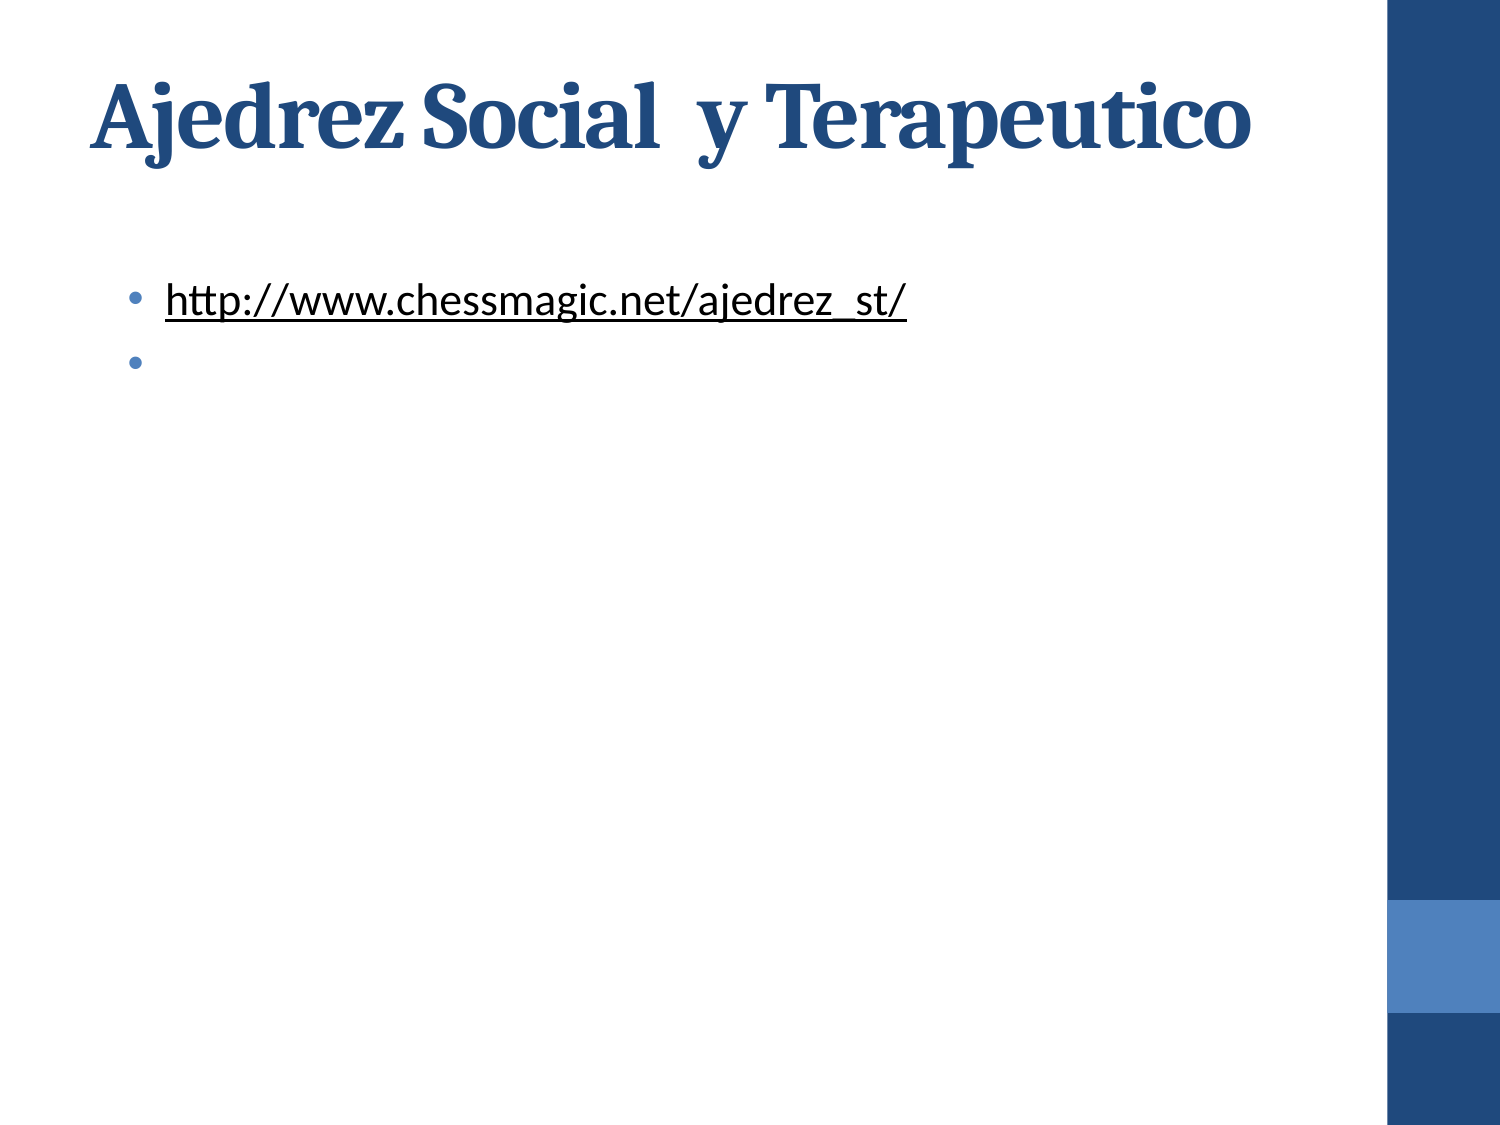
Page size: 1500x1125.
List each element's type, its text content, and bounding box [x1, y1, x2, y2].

title Ajedrez Social y Terapeutico [75, 45, 1326, 233]
list http://www.chessmagic.net/ajedrez_st/ [75, 262, 1326, 1051]
